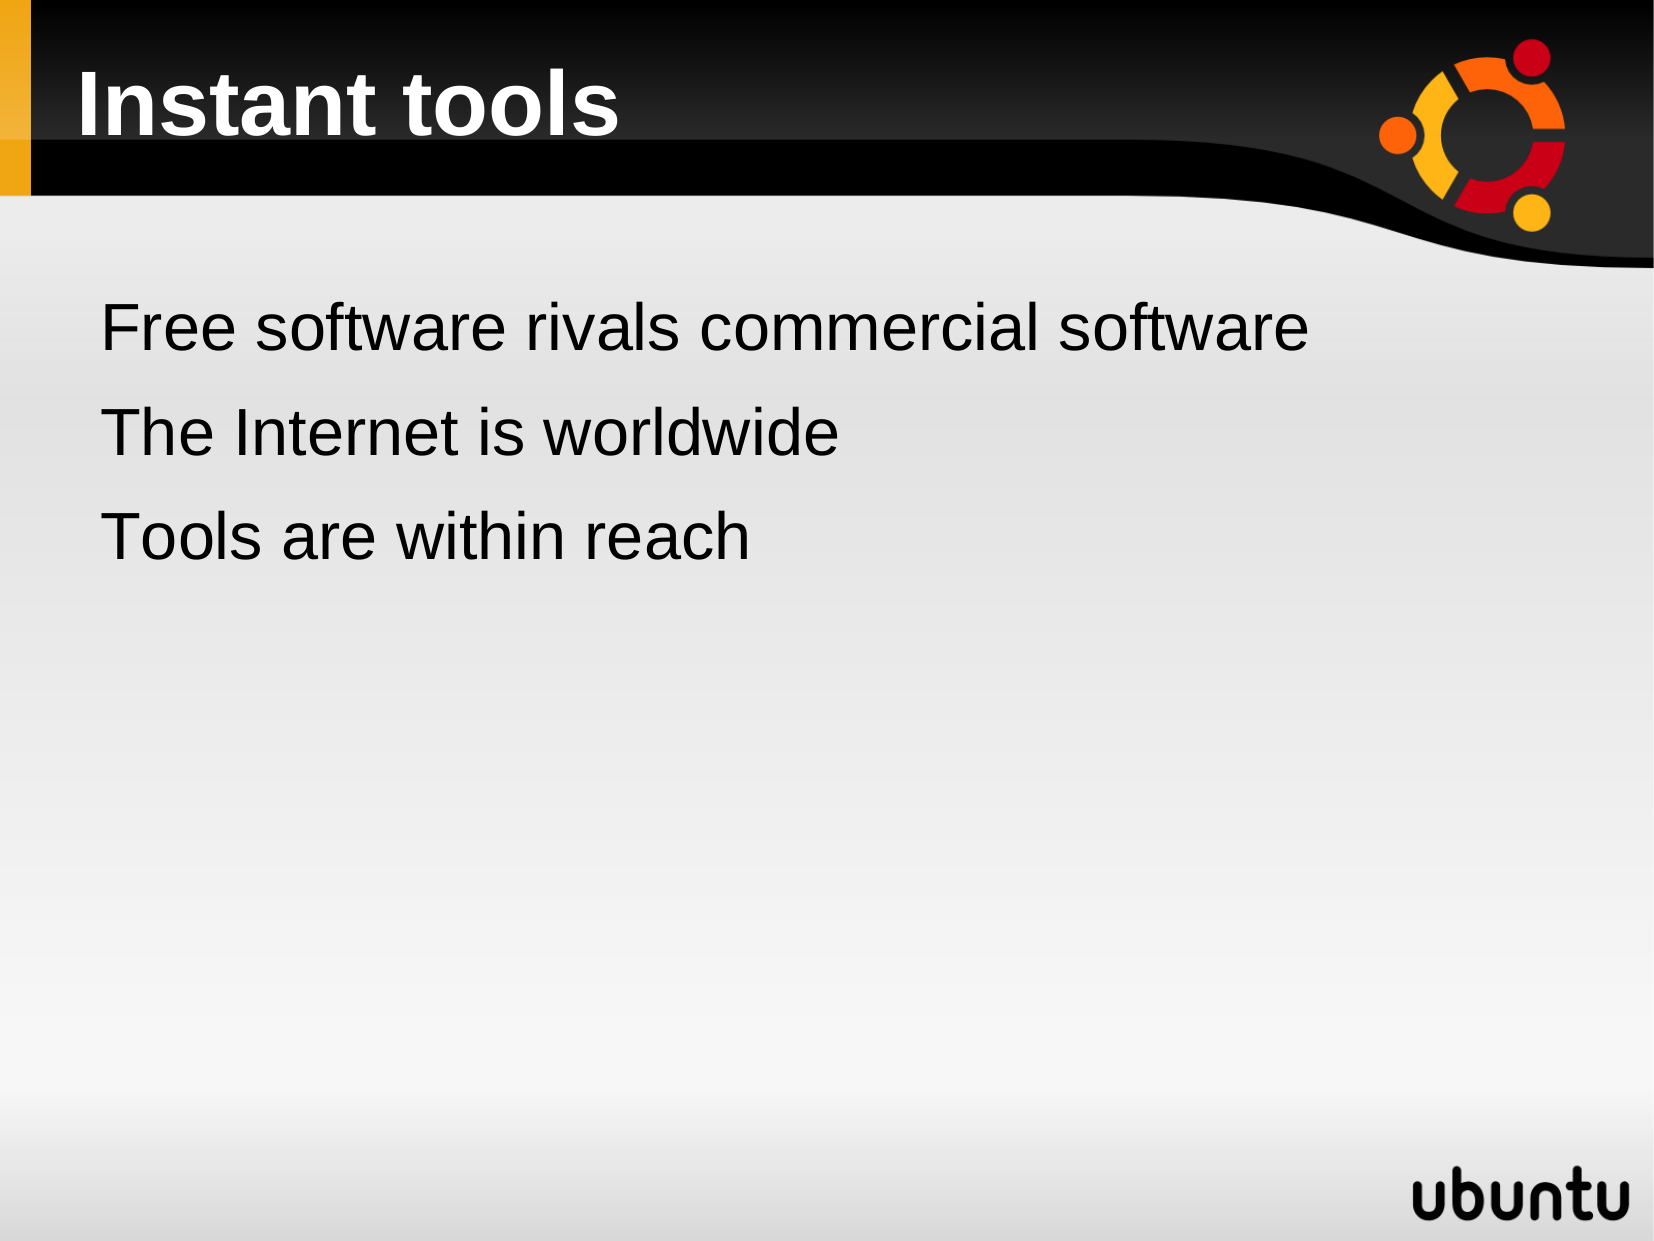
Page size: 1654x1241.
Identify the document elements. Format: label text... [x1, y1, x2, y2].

list Free software rivals commercial software The Internet is worldwide Tools are within reach [82, 290, 1571, 1109]
picture [0, 0, 1654, 1241]
title Instant tools [76, 0, 1565, 208]
